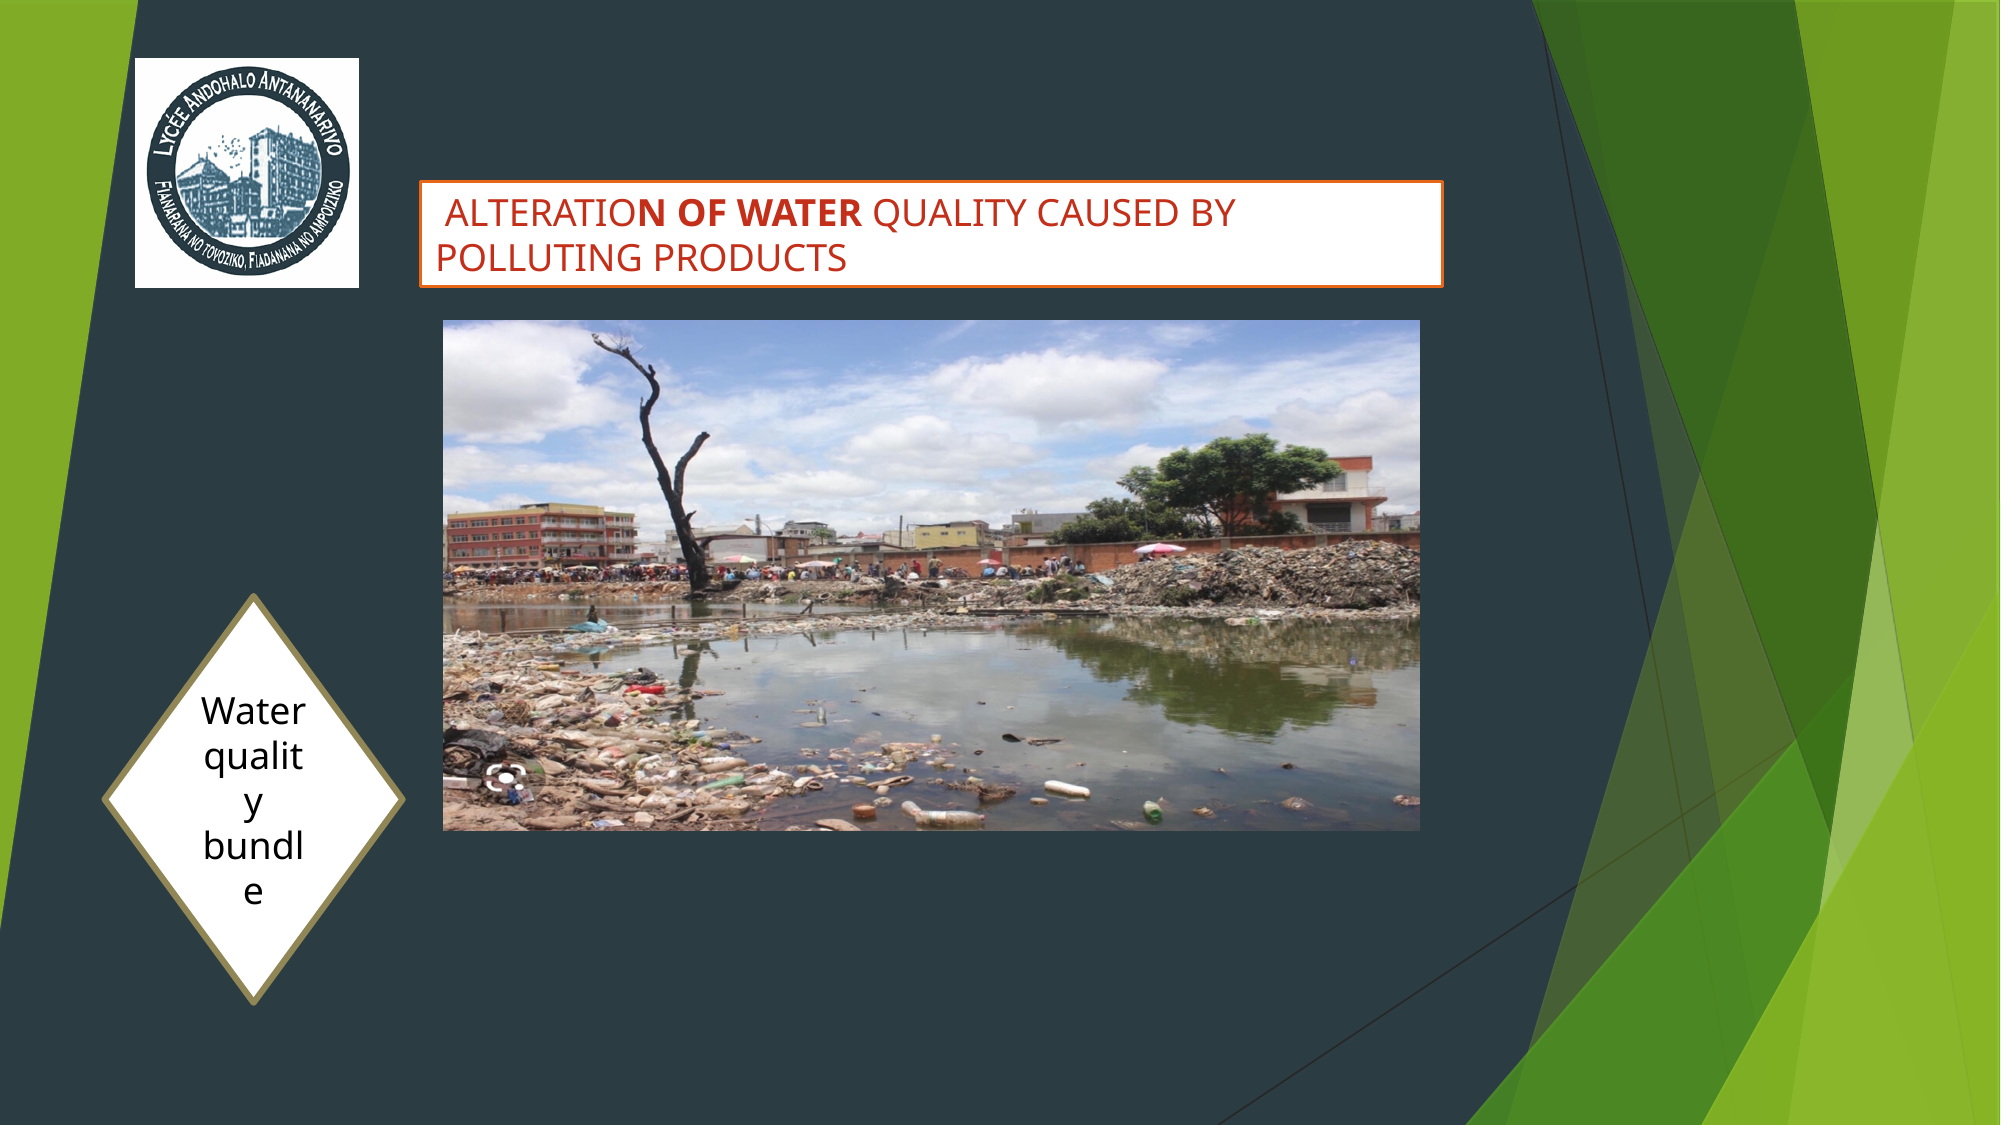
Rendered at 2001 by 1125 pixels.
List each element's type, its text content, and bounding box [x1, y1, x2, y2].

picture [135, 58, 359, 288]
text_box ALTERATION OF WATER QUALITY CAUSED BY POLLUTING PRODUCTS [420, 181, 1443, 287]
text_box Water quality bundle [104, 596, 403, 1003]
picture [443, 320, 1420, 831]
